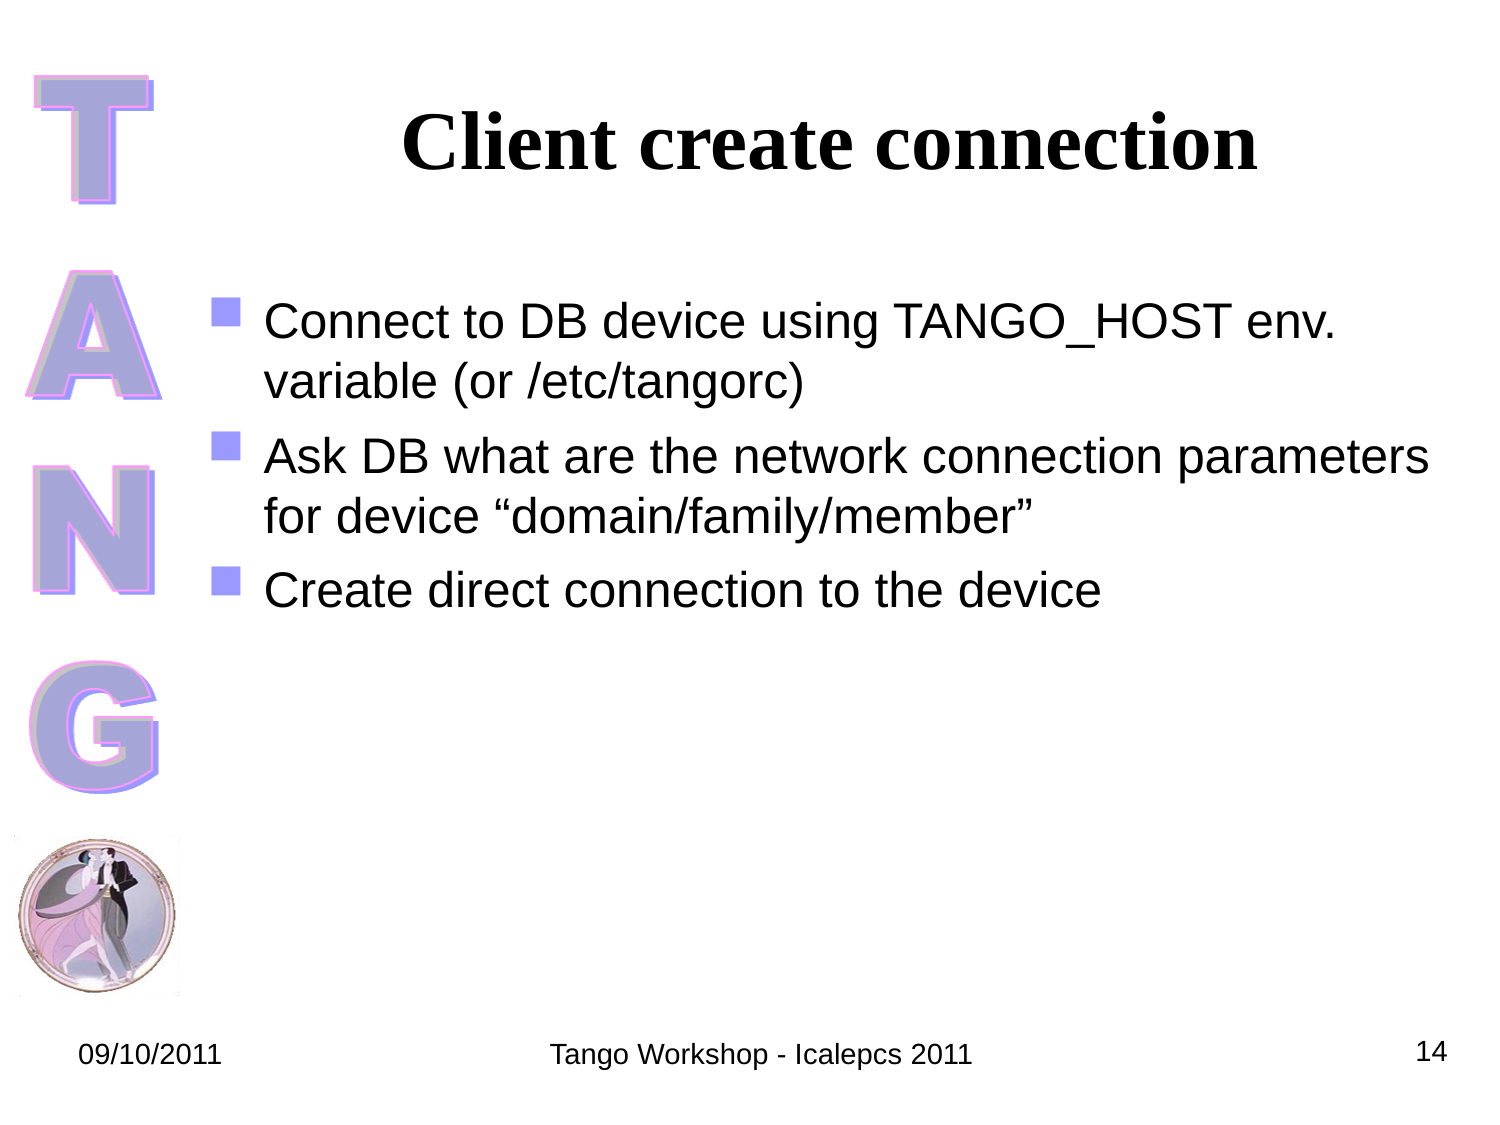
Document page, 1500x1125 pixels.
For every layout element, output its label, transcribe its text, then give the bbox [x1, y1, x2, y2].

picture [13, 74, 184, 1001]
title Client create connection [192, 74, 1468, 199]
list Connect to DB device using TANGO_HOST env. variable (or /etc/tangorc) Ask DB what are the network connection parameters for device “domain/family/member” Create direct connection to the device [192, 280, 1468, 1001]
